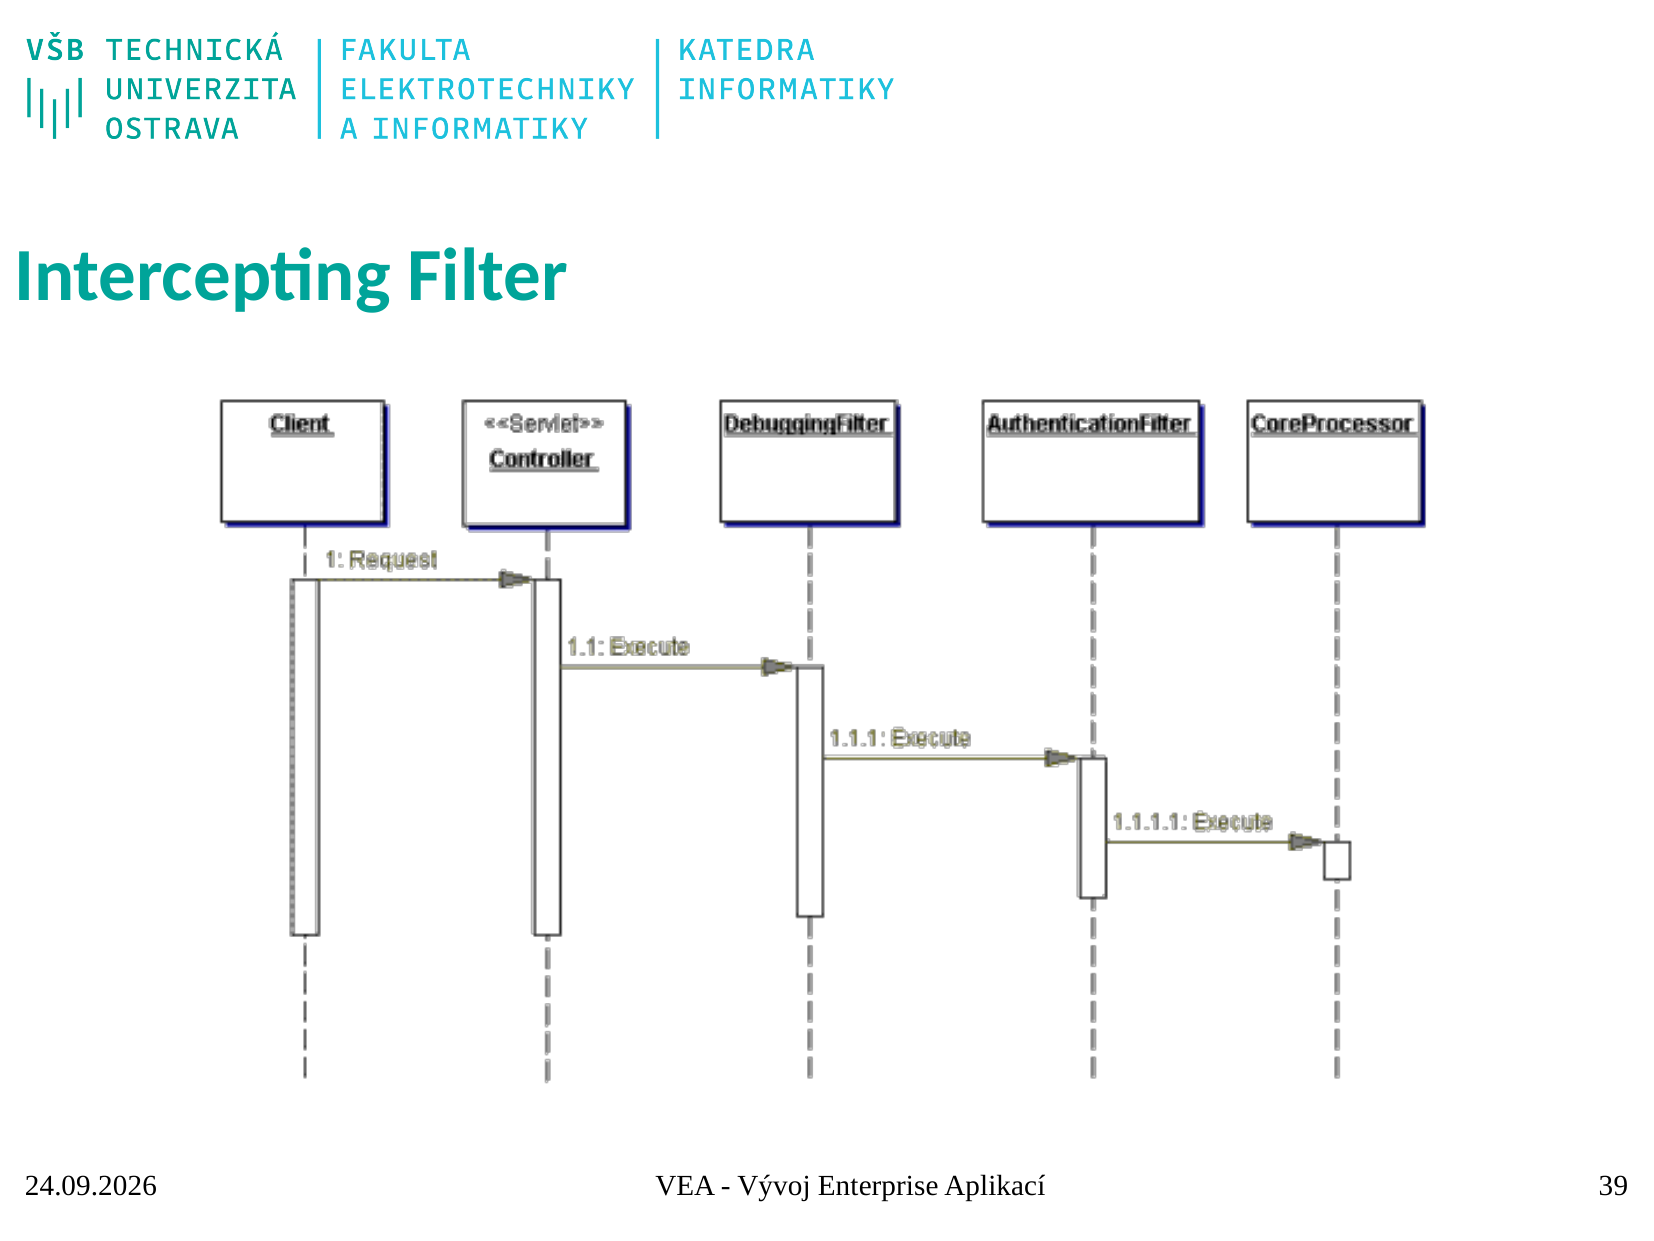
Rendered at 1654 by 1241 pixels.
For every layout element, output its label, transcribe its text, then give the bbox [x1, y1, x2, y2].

title Intercepting Filter [14, 165, 1619, 319]
picture [26, 31, 894, 139]
picture [214, 354, 1440, 1146]
